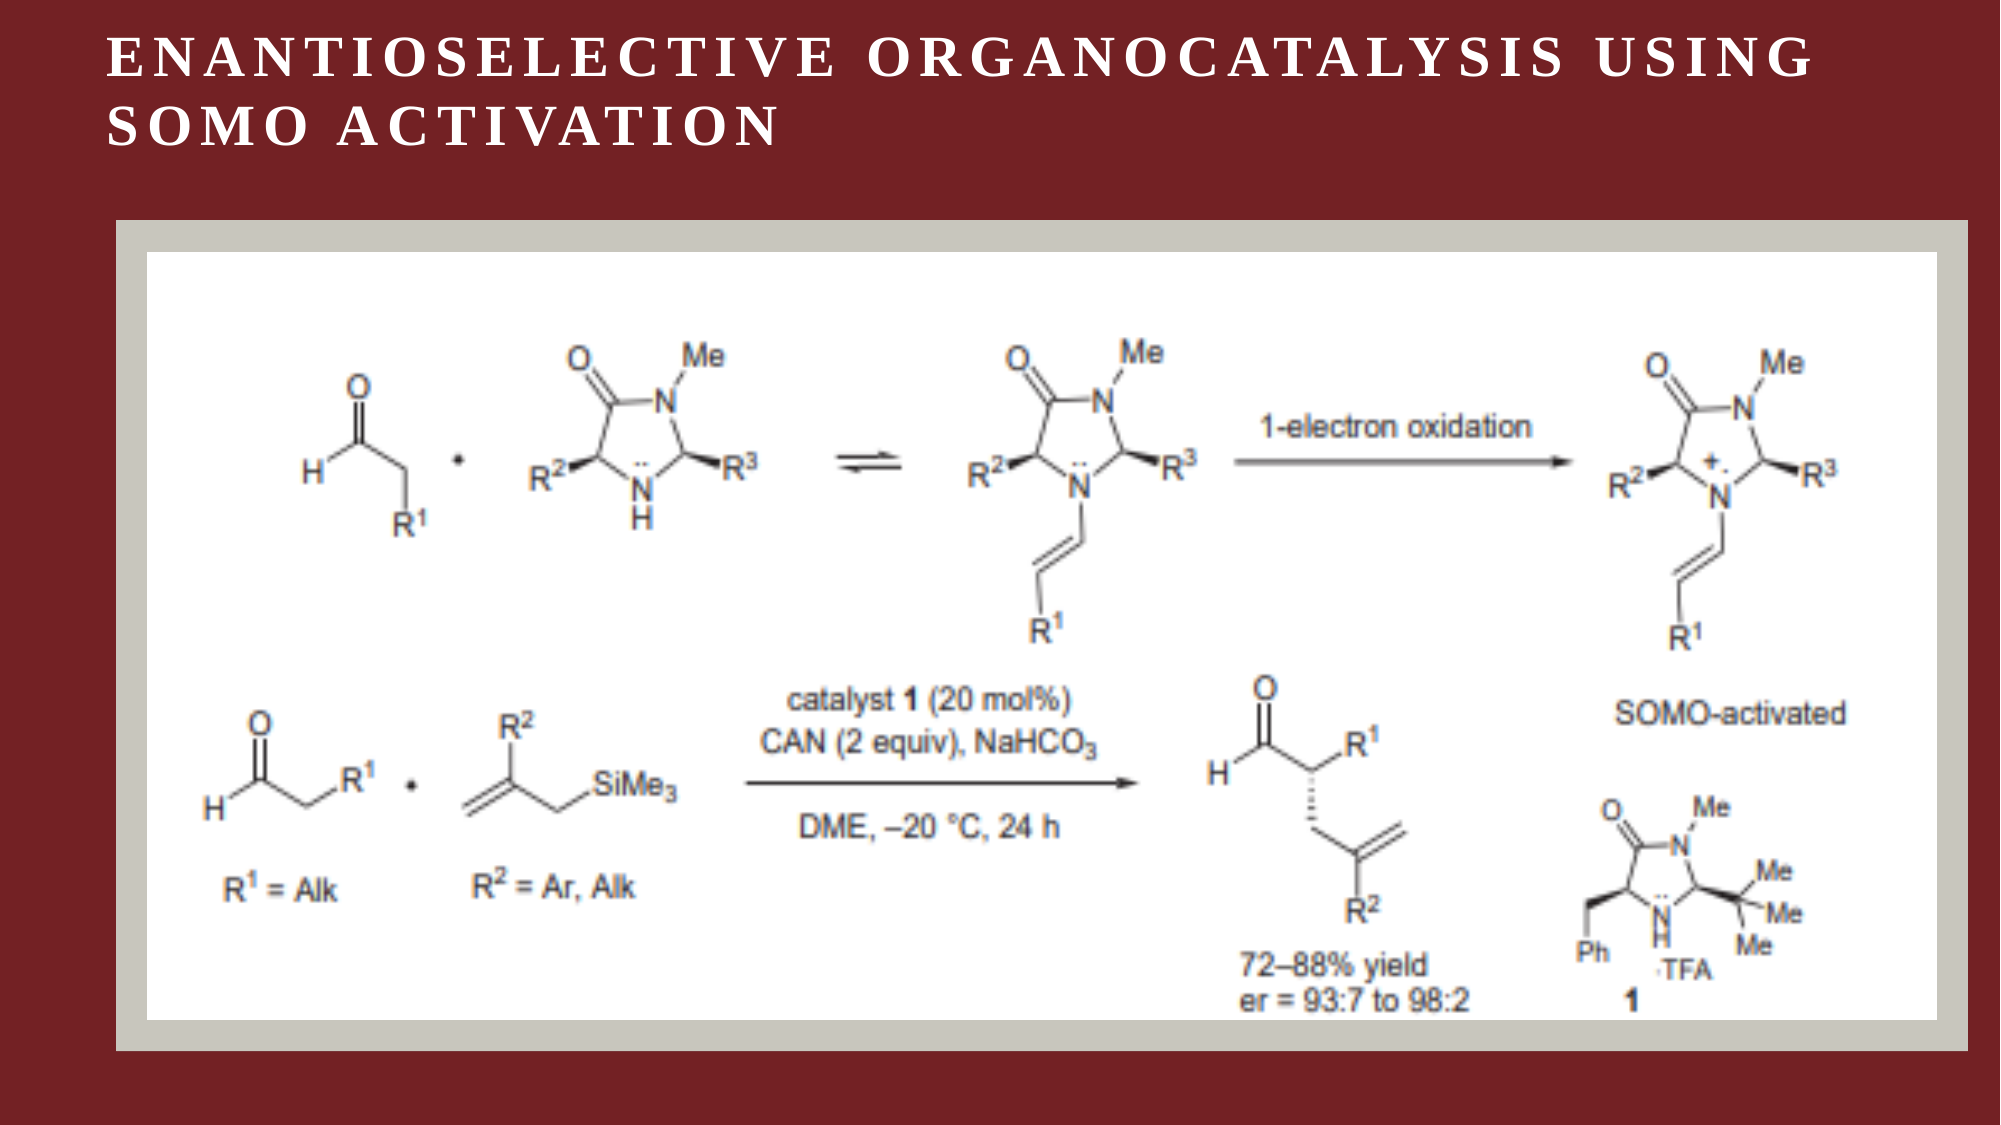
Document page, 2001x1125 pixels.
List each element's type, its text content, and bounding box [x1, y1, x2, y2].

picture [147, 251, 1937, 1021]
title Enantioselective Organocatalysis Using SOMO Activation [106, 17, 1937, 178]
